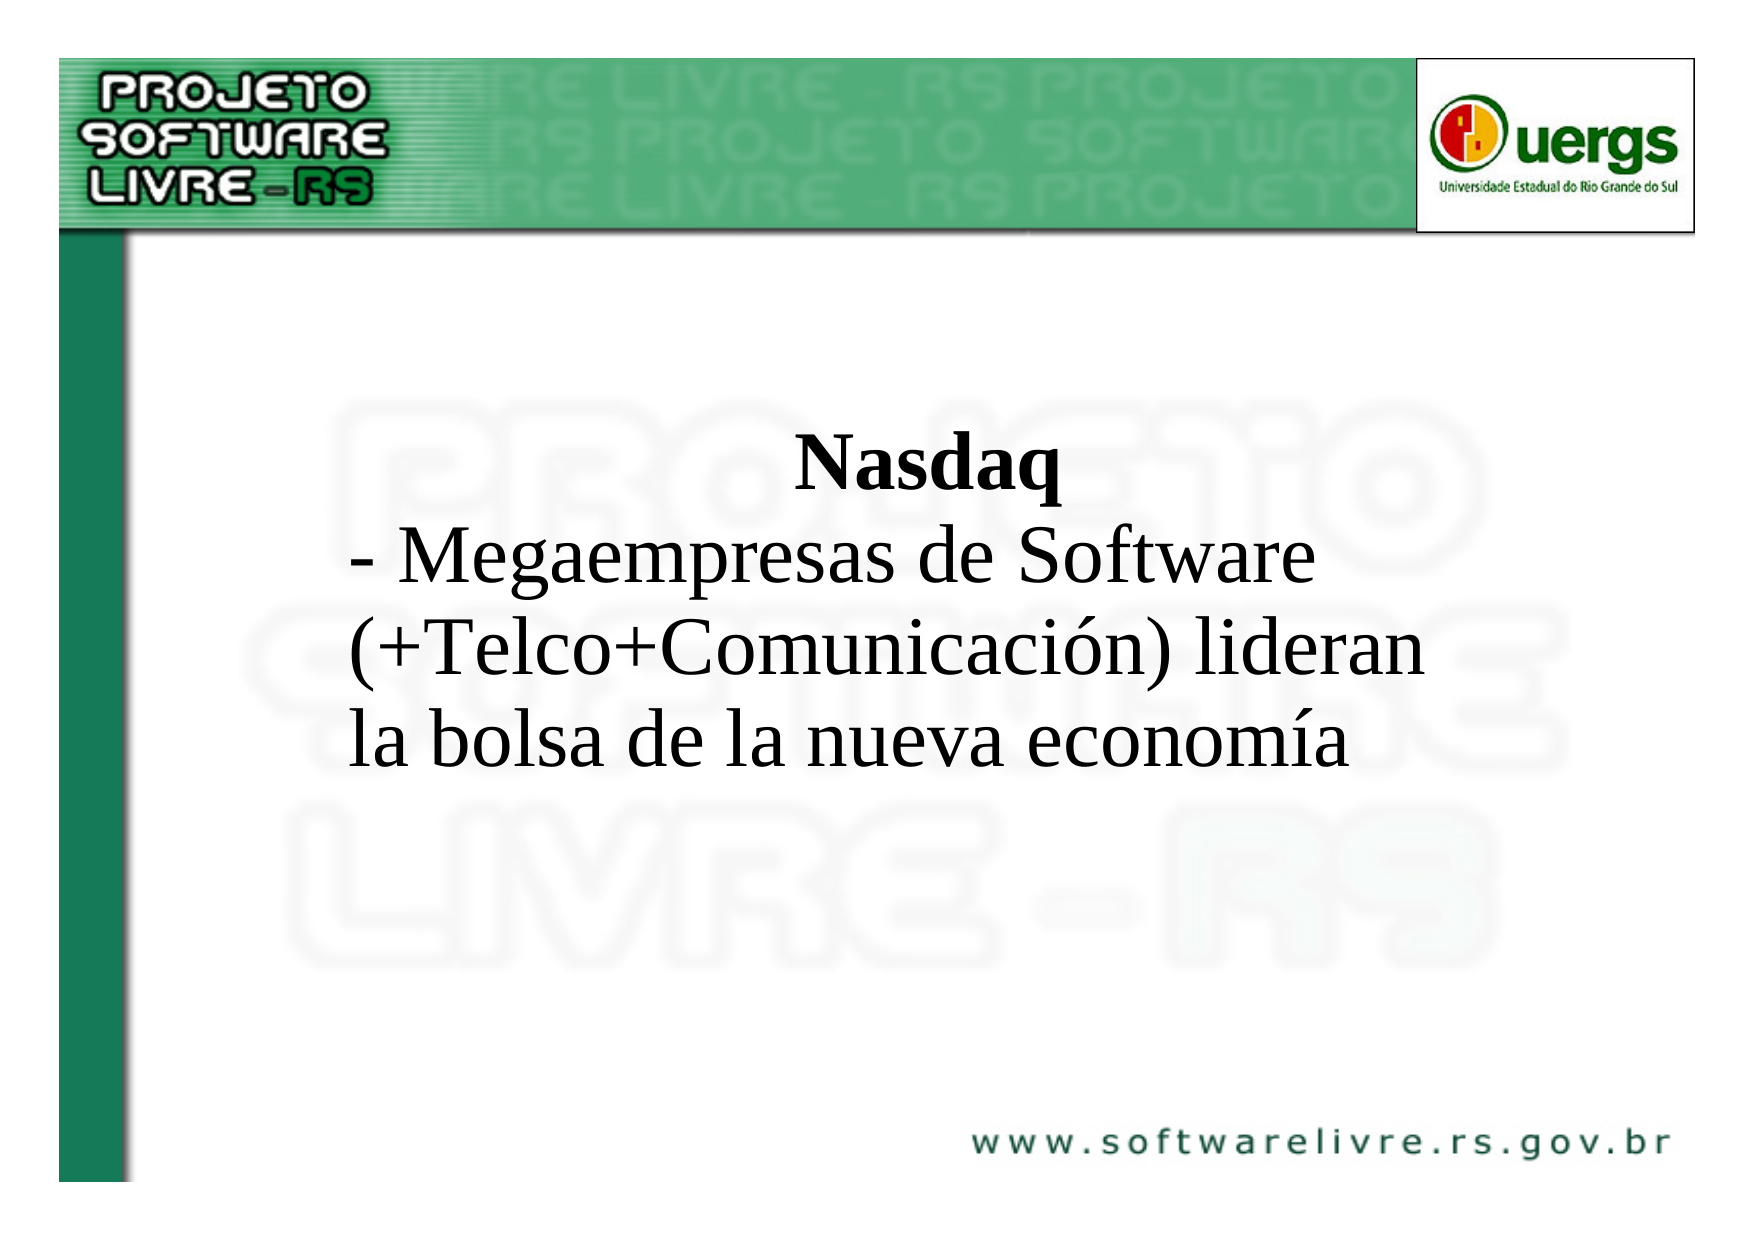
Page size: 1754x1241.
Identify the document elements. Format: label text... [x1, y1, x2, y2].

text_box Nasdaq - Megaempresas de Software (+Telco+Comunicación) lideran la bolsa de la nueva economía [348, 415, 1510, 804]
picture [59, 58, 1695, 1182]
